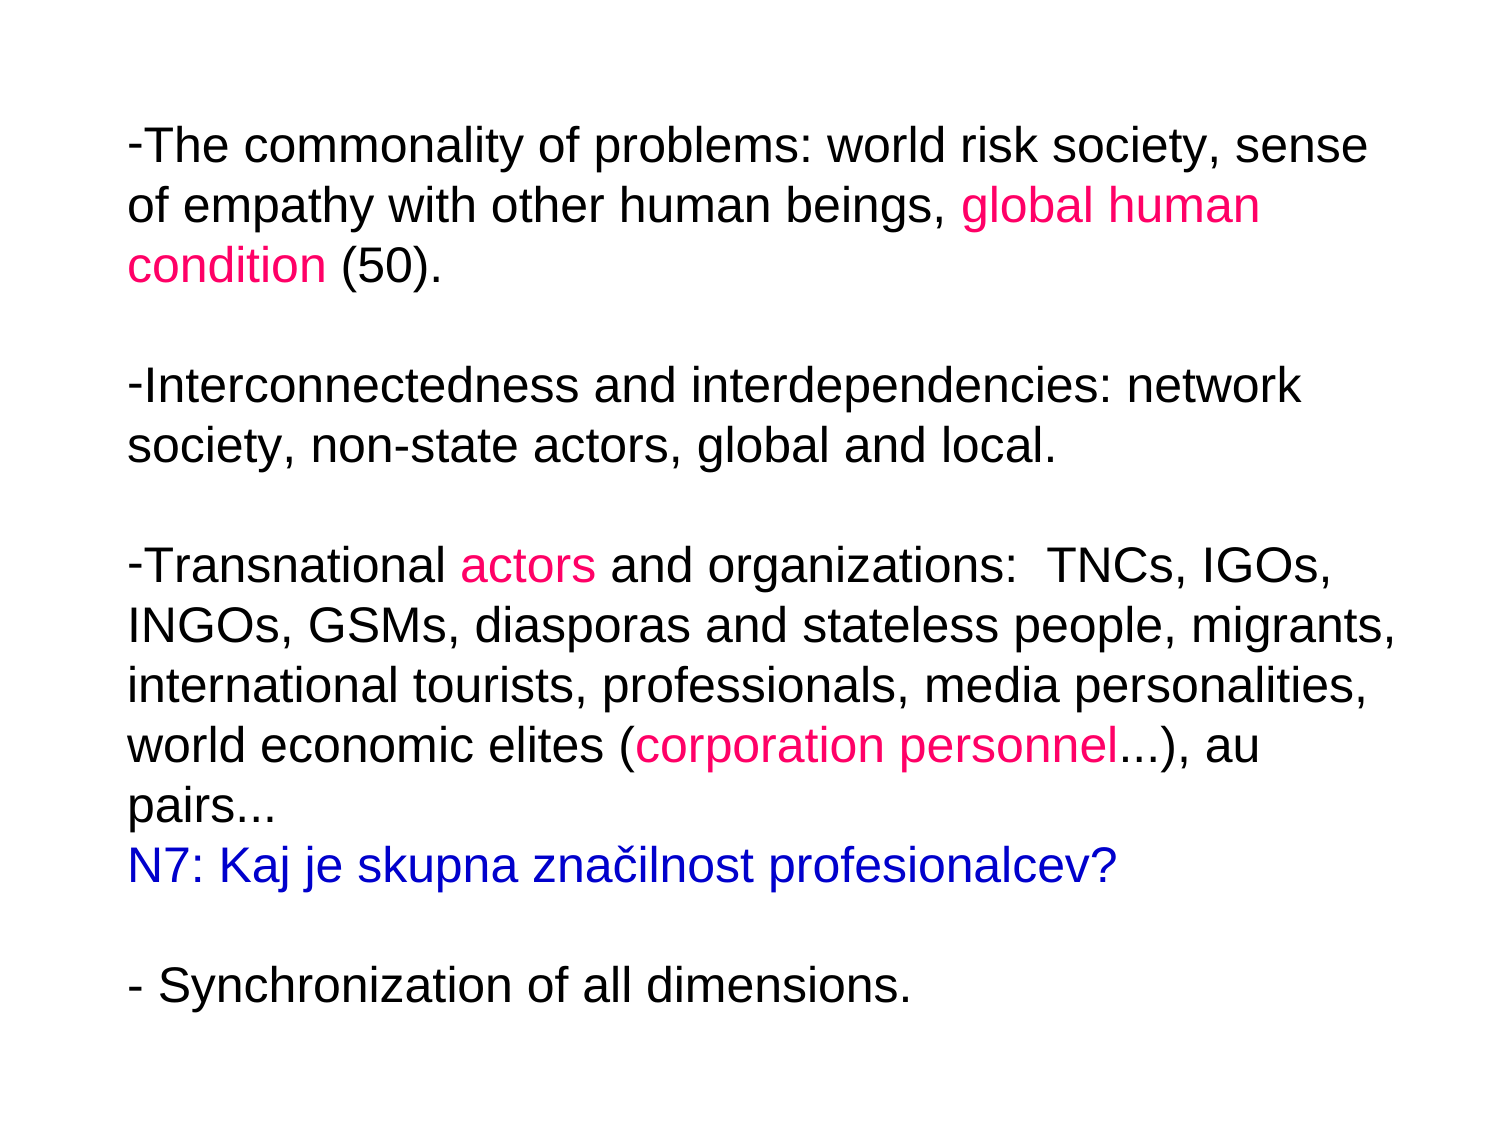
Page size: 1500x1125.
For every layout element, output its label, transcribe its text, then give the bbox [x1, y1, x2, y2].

text_box The commonality of problems: world risk society, sense of empathy with other human beings, global human condition (50). Interconnectedness and interdependencies: network society, non-state actors, global and local. Transnational actors and organizations: TNCs, IGOs, INGOs, GSMs, diasporas and stateless people, migrants, international tourists, professionals, media personalities, world economic elites (corporation personnel...), au pairs... N7: Kaj je skupna značilnost profesionalcev? - Synchronization of all dimensions. [112, 104, 1424, 1021]
